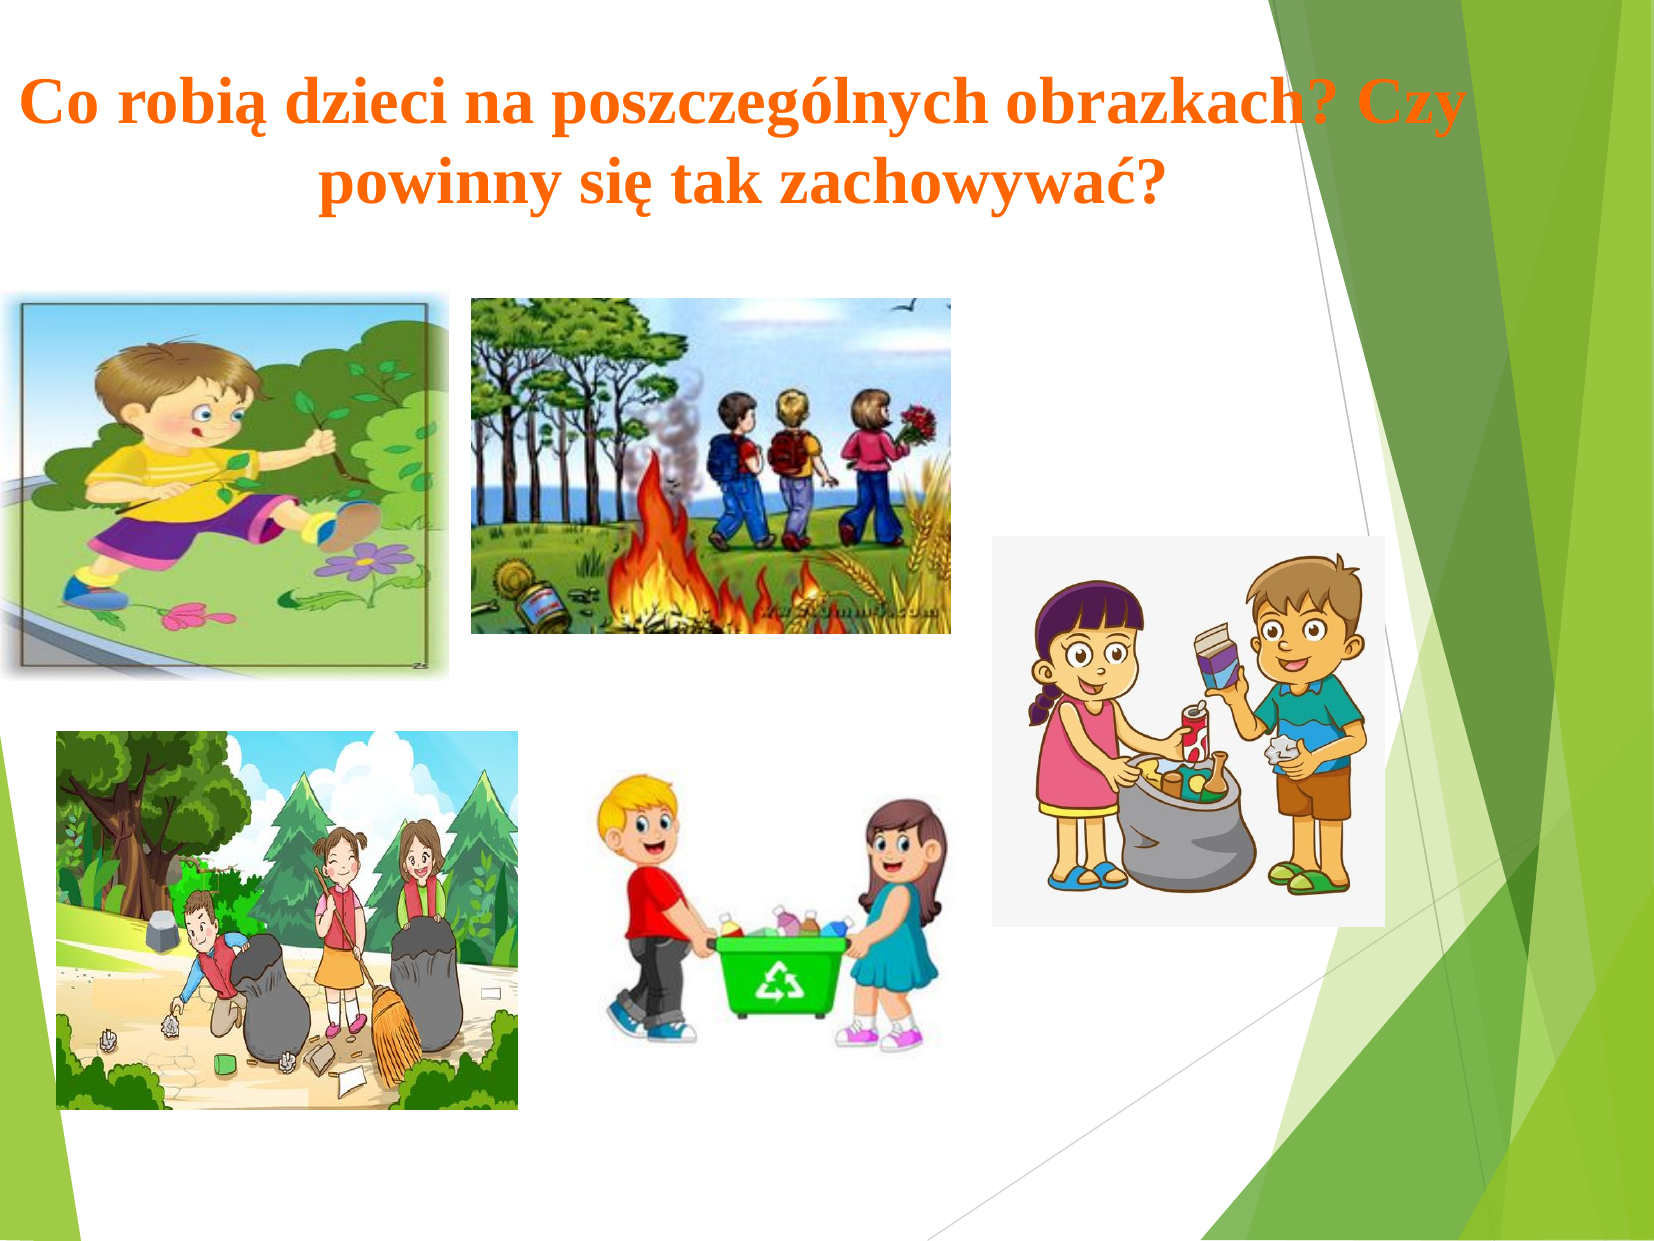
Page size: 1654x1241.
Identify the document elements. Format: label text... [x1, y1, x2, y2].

title Co robią dzieci na poszczególnych obrazkach? Czy powinny się tak zachowywać? [0, 49, 1489, 227]
picture [992, 536, 1385, 927]
picture [471, 299, 951, 634]
picture [56, 731, 518, 1110]
picture [0, 290, 449, 681]
picture [586, 719, 959, 1110]
